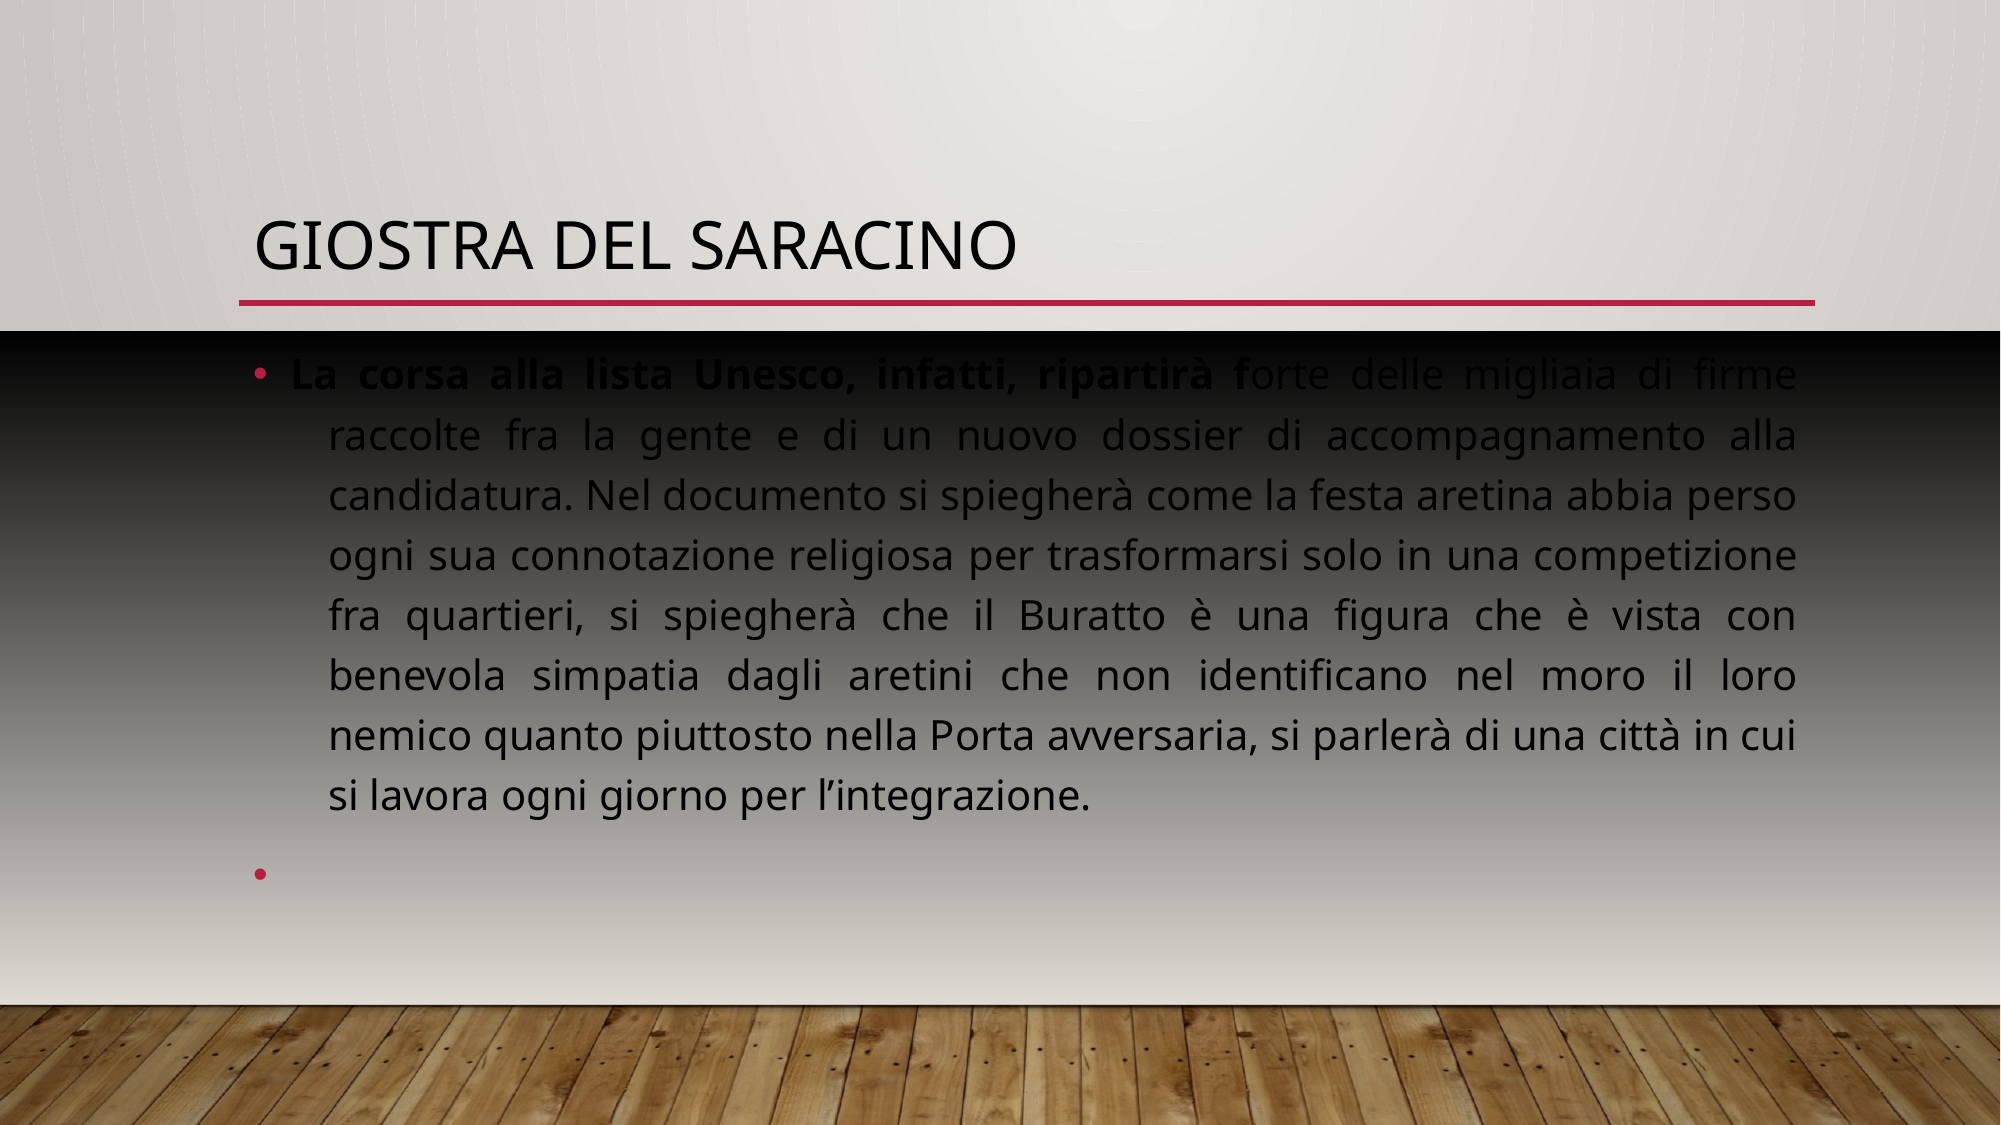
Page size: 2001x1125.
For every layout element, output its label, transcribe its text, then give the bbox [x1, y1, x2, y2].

list La corsa alla lista Unesco, infatti, ripartirà forte delle migliaia di firme raccolte fra la gente e di un nuovo dossier di accompagnamento alla candidatura. Nel documento si spiegherà come la festa aretina abbia perso ogni sua connotazione religiosa per trasformarsi solo in una competizione fra quartieri, si spiegherà che il Buratto è una figura che è vista con benevola simpatia dagli aretini che non identificano nel moro il loro nemico quanto piuttosto nella Porta avversaria, si parlerà di una città in cui si lavora ogni giorno per l’integrazione. [238, 330, 1814, 897]
title Giostra del Saracino [238, 131, 1814, 305]
